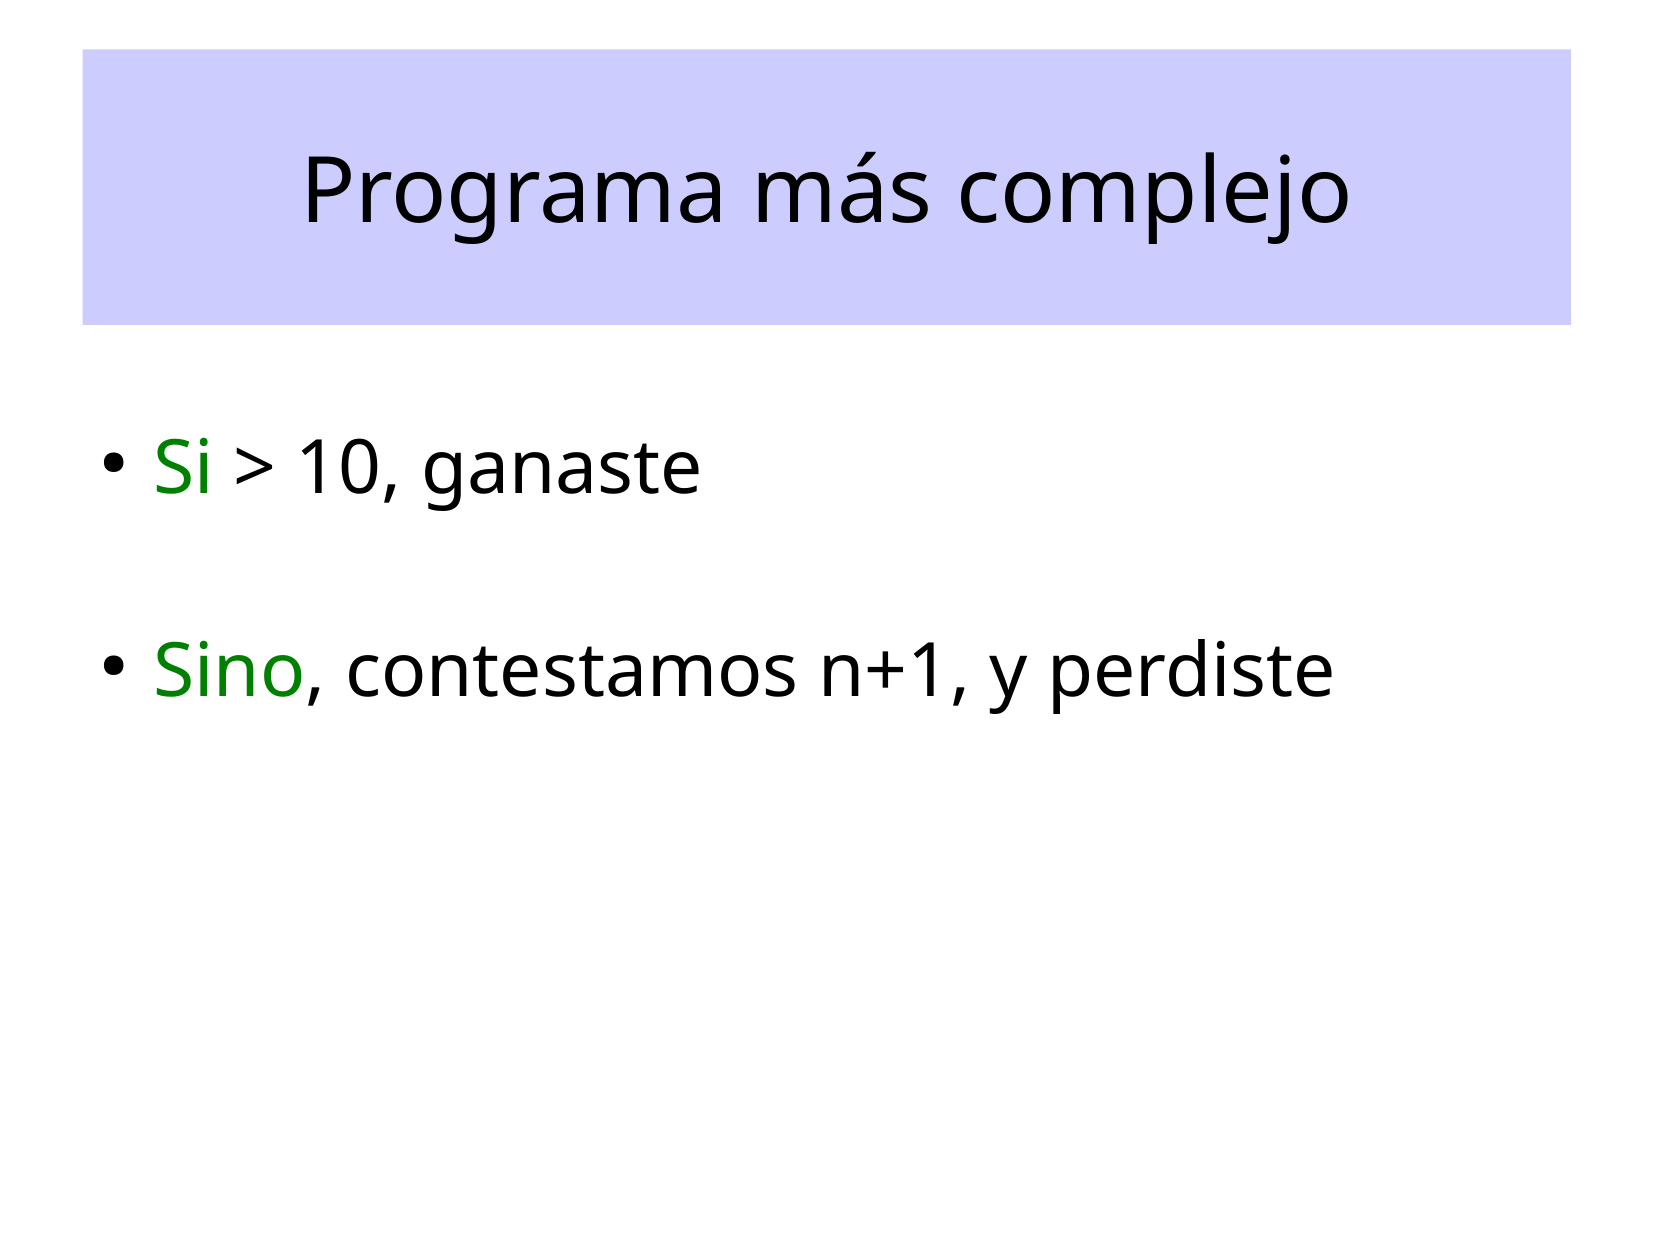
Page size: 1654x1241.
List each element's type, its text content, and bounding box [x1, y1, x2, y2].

title Programa más complejo [82, 56, 1571, 318]
list Si > 10, ganaste Sino, contestamos n+1, y perdiste [82, 413, 1571, 1232]
